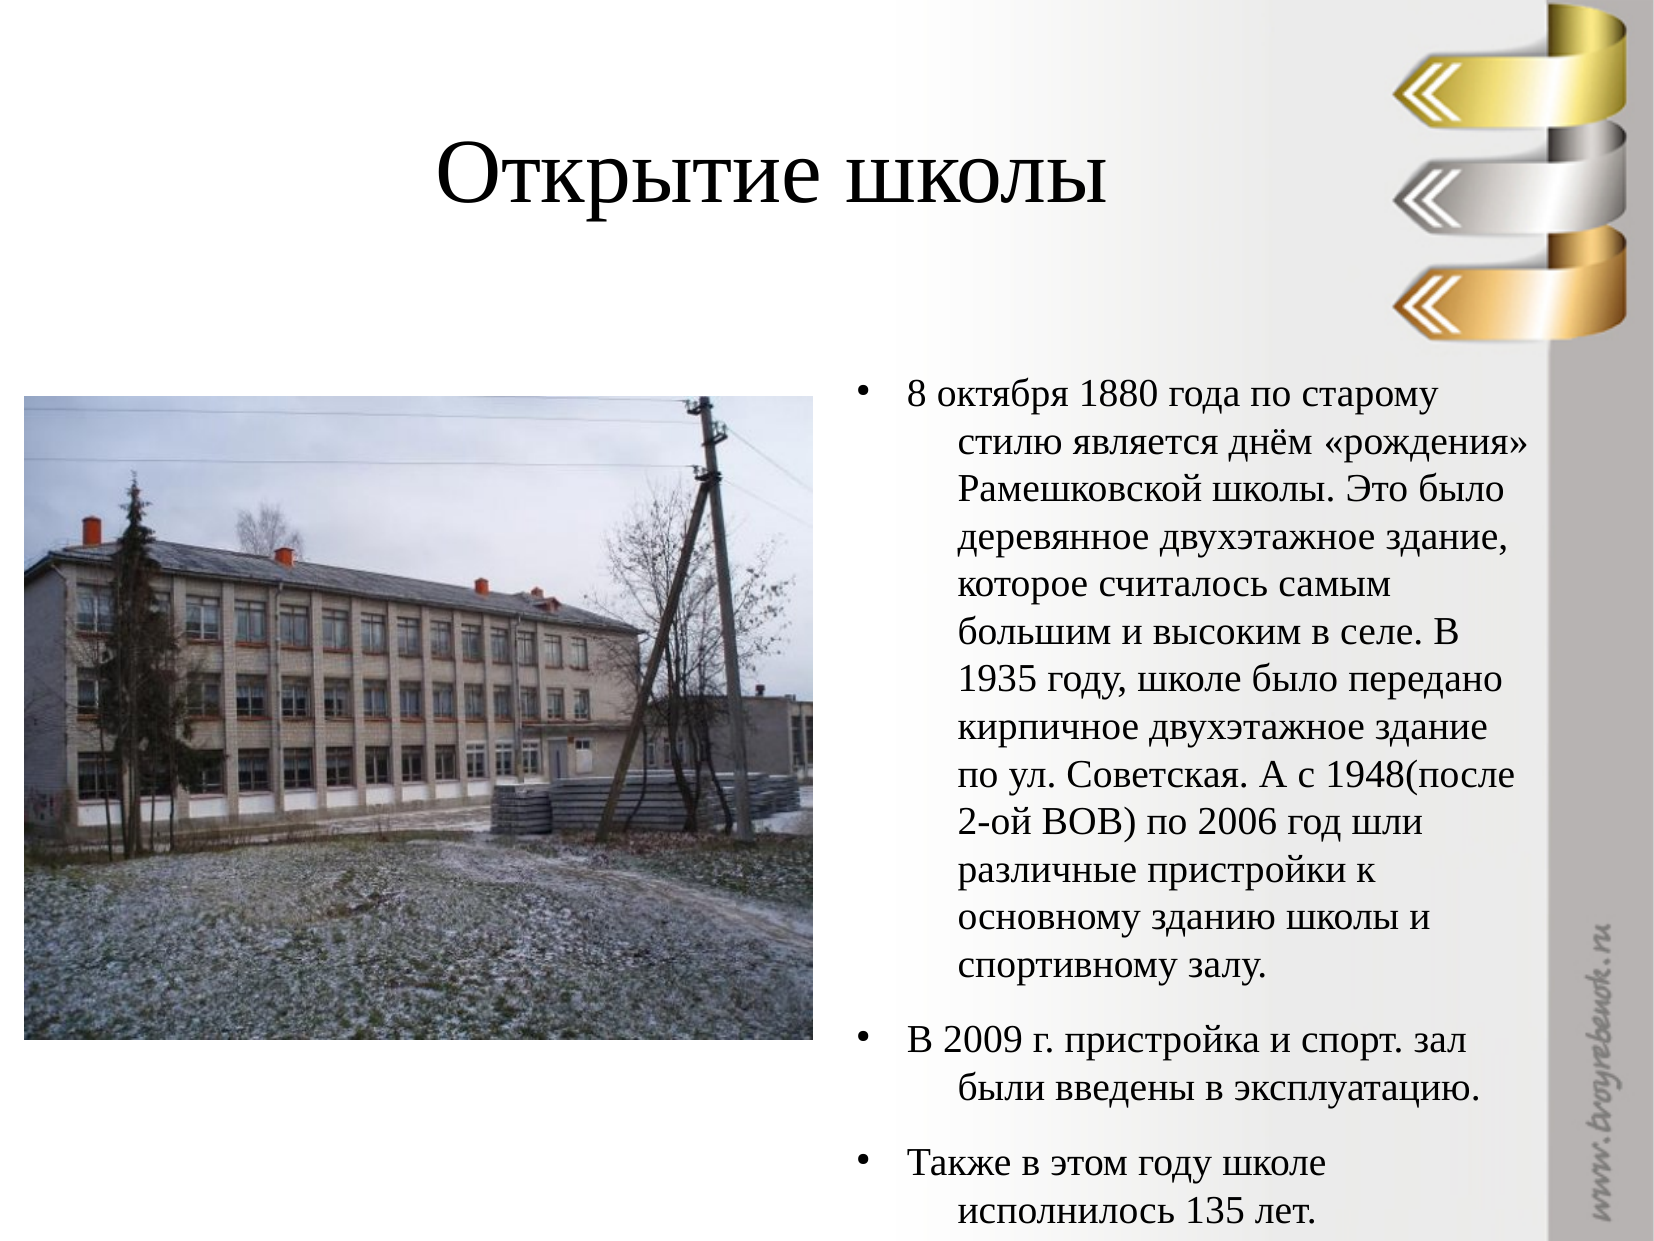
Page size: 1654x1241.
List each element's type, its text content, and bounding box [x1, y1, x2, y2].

list 8 октября 1880 года по старому стилю является днём «рождения» Рамешковской школы. Это было деревянное двухэтажное здание, которое считалось самым большим и высоким в селе. В 1935 году, школе было передано кирпичное двухэтажное здание по ул. Советская. А с 1948(после 2-ой ВОВ) по 2006 год шли различные пристройки к основному зданию школы и спортивному залу. В 2009 г. пристройка и спорт. зал были введены в эксплуатацию. Также в этом году школе исполнилось 135 лет. [822, 367, 1541, 1241]
picture [24, 396, 813, 1040]
title Открытие школы [28, 69, 1517, 262]
